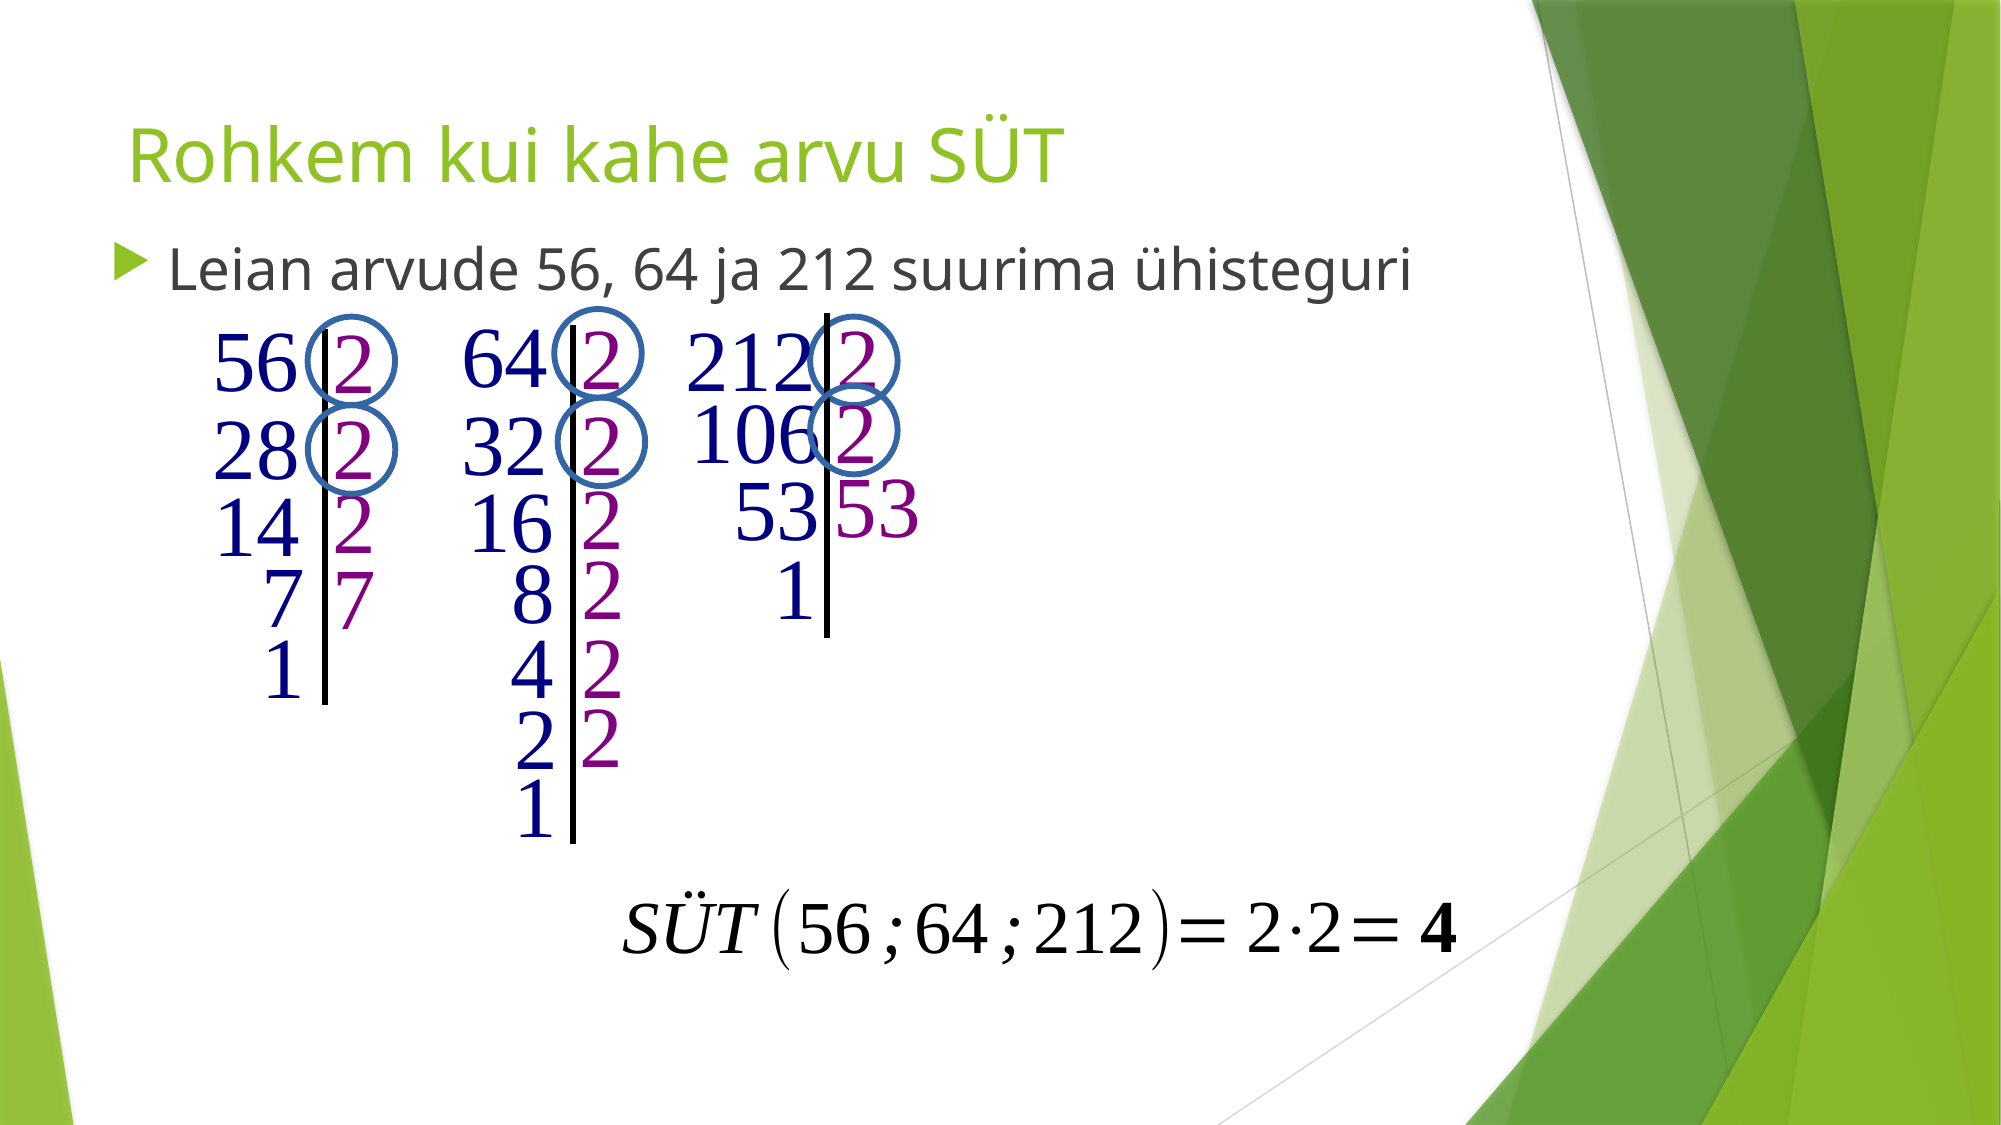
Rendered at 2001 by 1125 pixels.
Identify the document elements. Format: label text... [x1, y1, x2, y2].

chart [619, 310, 631, 318]
chart [325, 409, 382, 490]
title Rohkem kui kahe arvu SÜT [111, 99, 1595, 224]
chart [618, 388, 631, 404]
chart [325, 320, 382, 402]
chart [325, 401, 333, 410]
chart [325, 314, 340, 321]
chart [573, 394, 581, 403]
list Leian arvude 56, 64 ja 212 suurima ühisteguri [95, 224, 1713, 886]
chart [814, 389, 886, 471]
chart [363, 314, 382, 324]
chart [613, 885, 1466, 976]
chart [325, 487, 385, 648]
chart [454, 308, 565, 857]
chart [573, 401, 631, 483]
chart [370, 398, 382, 412]
chart [573, 313, 631, 394]
chart [679, 310, 929, 638]
chart [206, 312, 314, 717]
chart [572, 480, 632, 786]
